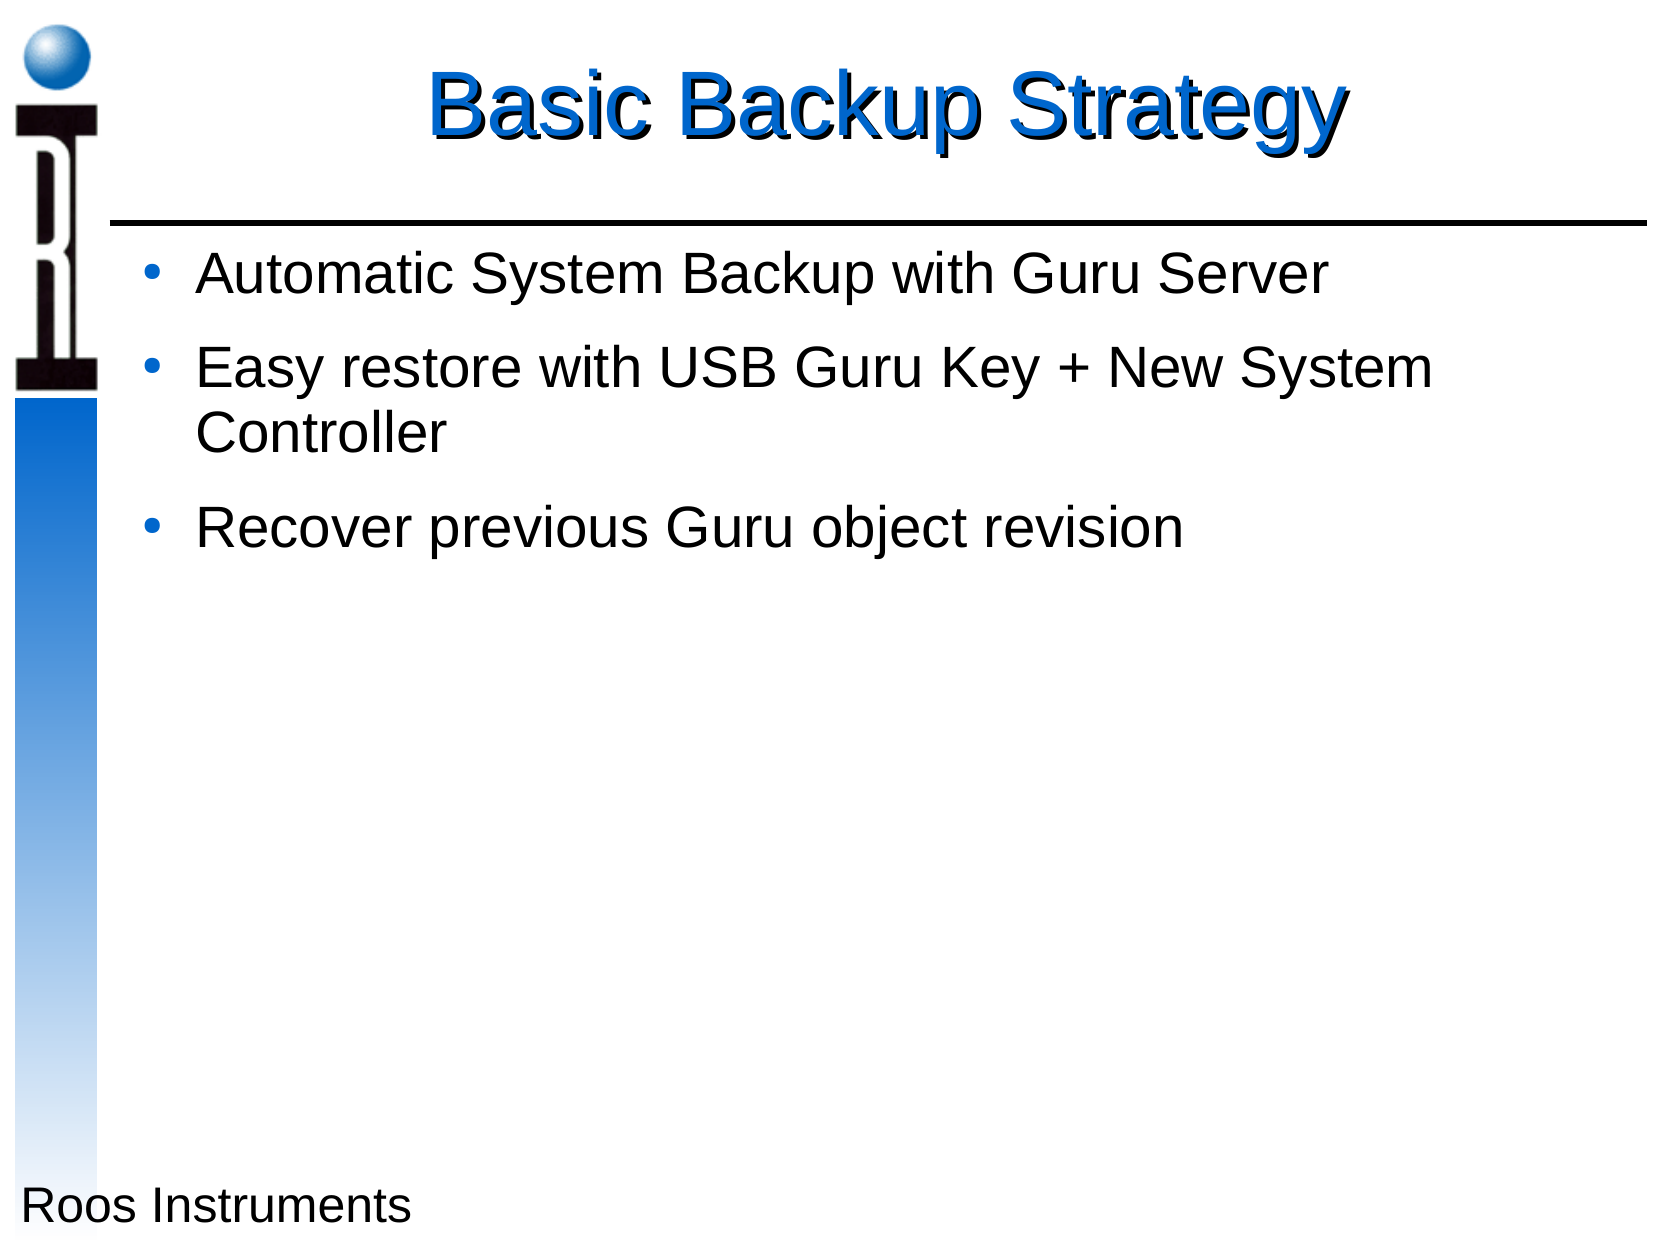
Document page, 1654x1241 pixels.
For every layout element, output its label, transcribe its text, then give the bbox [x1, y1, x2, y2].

list Automatic System Backup with Guru Server Easy restore with USB Guru Key + New System Controller Recover previous Guru object revision [124, 240, 1654, 1109]
picture [11, 20, 103, 398]
title Basic Backup Strategy [121, 0, 1654, 208]
